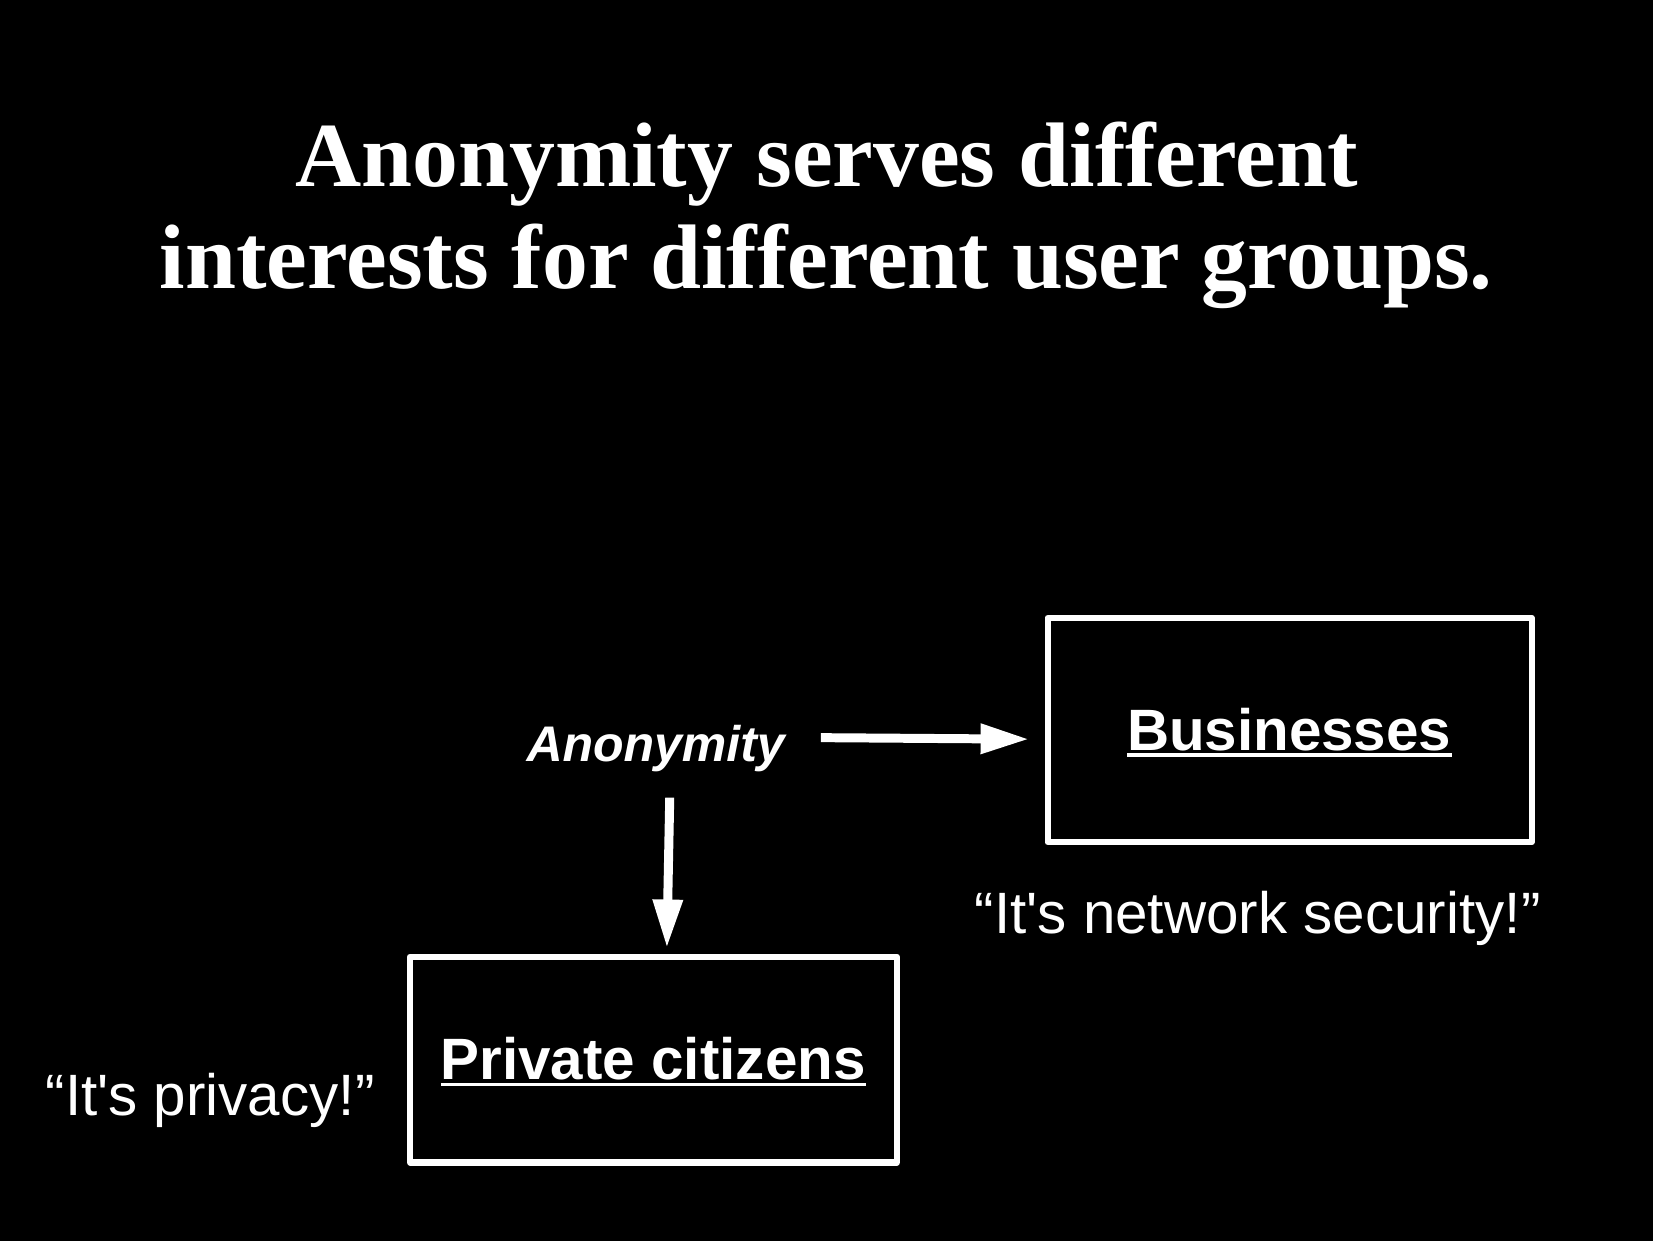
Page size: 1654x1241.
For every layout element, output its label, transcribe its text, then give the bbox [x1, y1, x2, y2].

text_box “It's network security!” [959, 873, 1623, 965]
text_box Anonymity [431, 670, 880, 819]
title Anonymity serves different interests for different user groups. [121, 86, 1534, 327]
text_box Private citizens [410, 956, 897, 1163]
text_box Businesses [1047, 617, 1532, 843]
text_box “It's privacy!” [30, 1055, 430, 1146]
